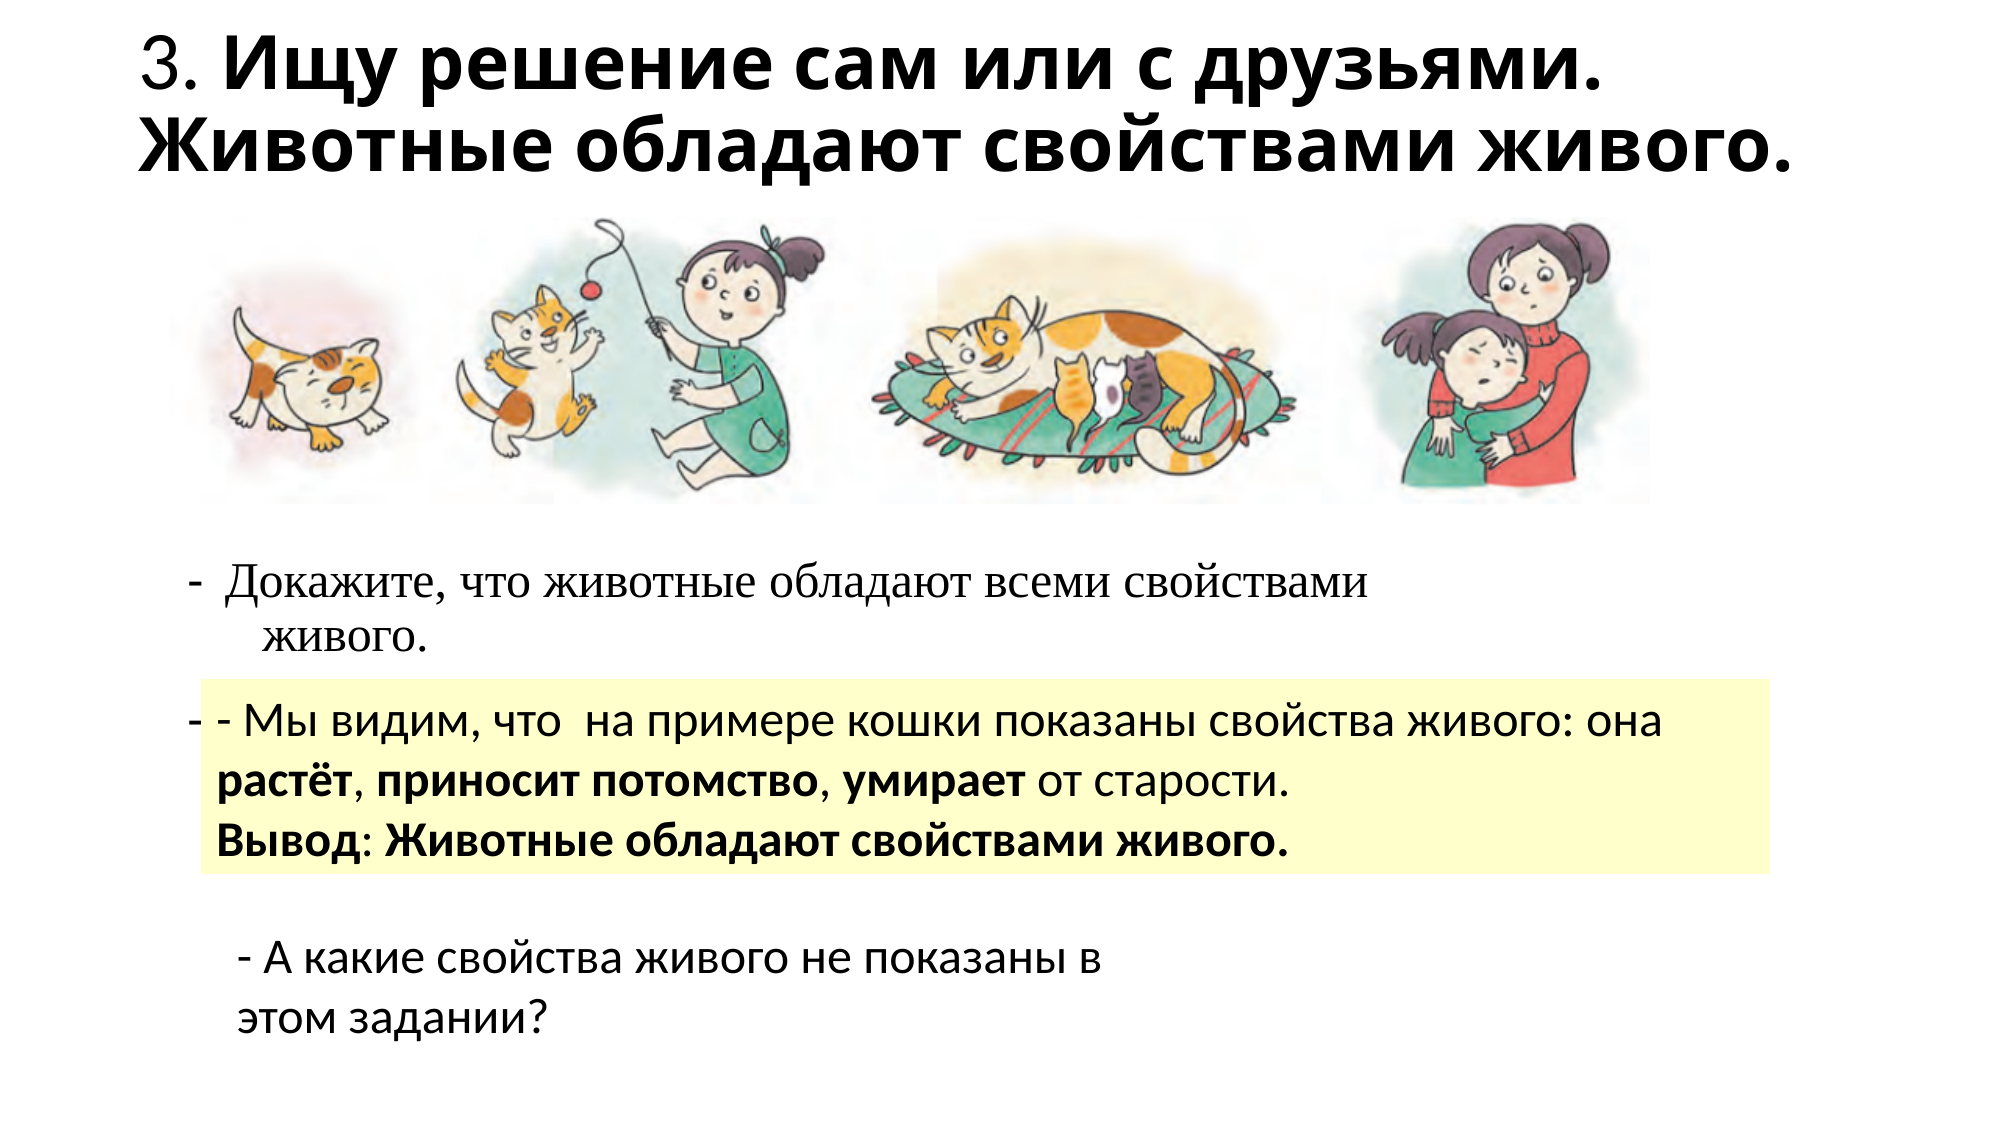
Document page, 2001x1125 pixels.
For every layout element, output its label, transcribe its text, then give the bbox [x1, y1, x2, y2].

picture [123, 217, 1692, 509]
text_box - А какие свойства живого не показаны в этом задании? [222, 916, 1222, 1051]
text_box - Мы видим, что на примере кошки показаны свойства живого: она растёт, приносит потомство, умирает от старости. Вывод: Животные обладают свойствами живого. [201, 679, 1770, 874]
title 3. Ищу решение сам или с друзьями. Животные обладают свойствами живого. [123, 2, 1849, 204]
list Докажите, что животные обладают всеми свойствами живого. [172, 546, 1435, 696]
